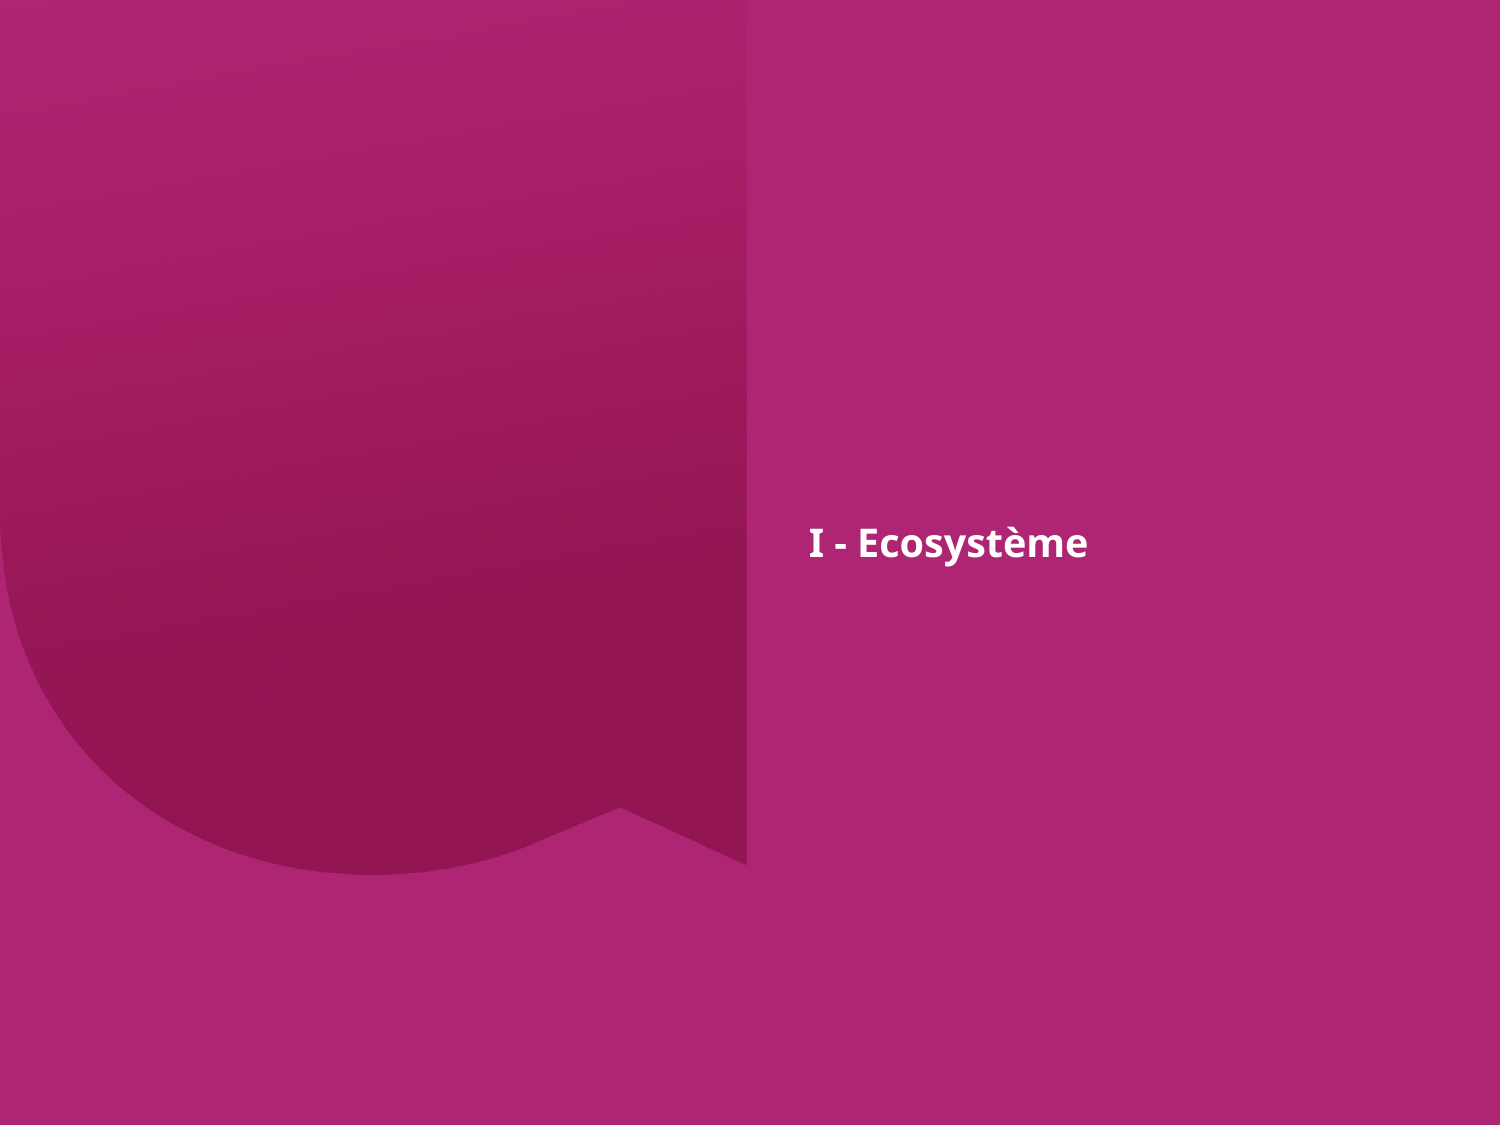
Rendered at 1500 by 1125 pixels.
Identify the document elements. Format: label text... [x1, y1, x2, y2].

picture [0, 0, 750, 1125]
list I - Ecosystème [750, 0, 1500, 1125]
